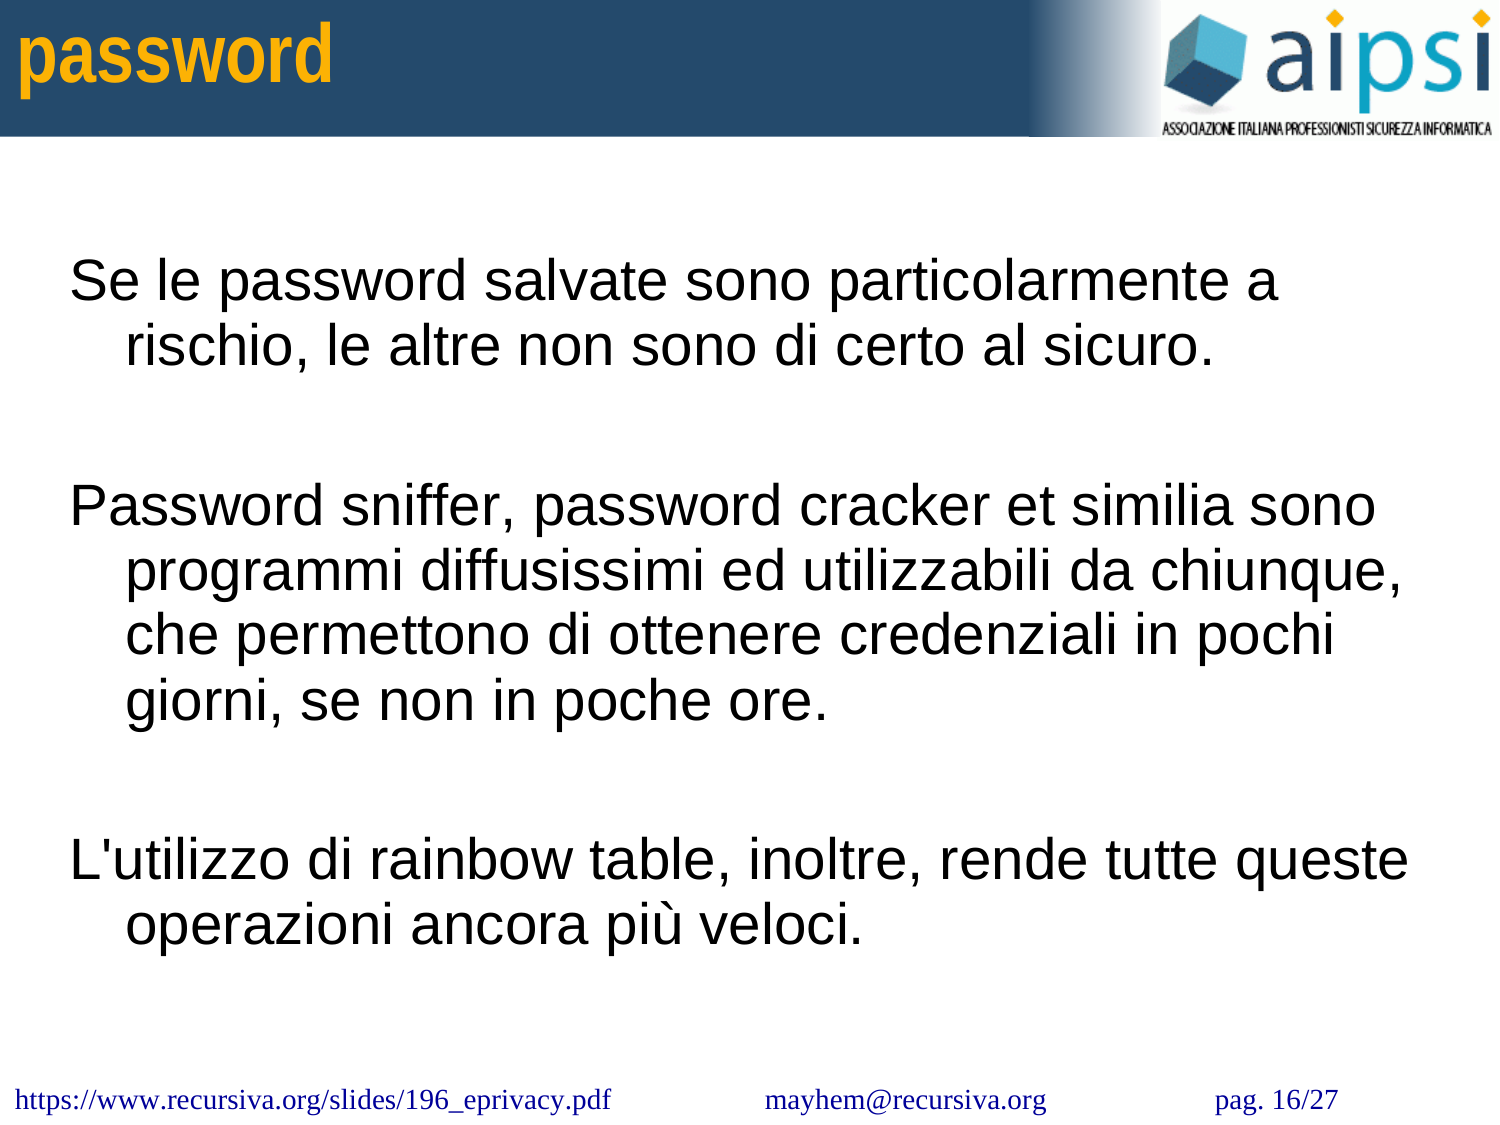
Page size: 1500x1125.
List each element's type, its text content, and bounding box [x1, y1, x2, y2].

picture [1157, 0, 1499, 141]
list Se le password salvate sono particolarmente a rischio, le altre non sono di certo al sicuro. Password sniffer, password cracker et similia sono programmi diffusissimi ed utilizzabili da chiunque, che permettono di ottenere credenziali in pochi giorni, se non in poche ore. L'utilizzo di rainbow table, inoltre, rende tutte queste operazioni ancora più veloci. [69, 248, 1420, 991]
title password [16, 0, 1116, 141]
